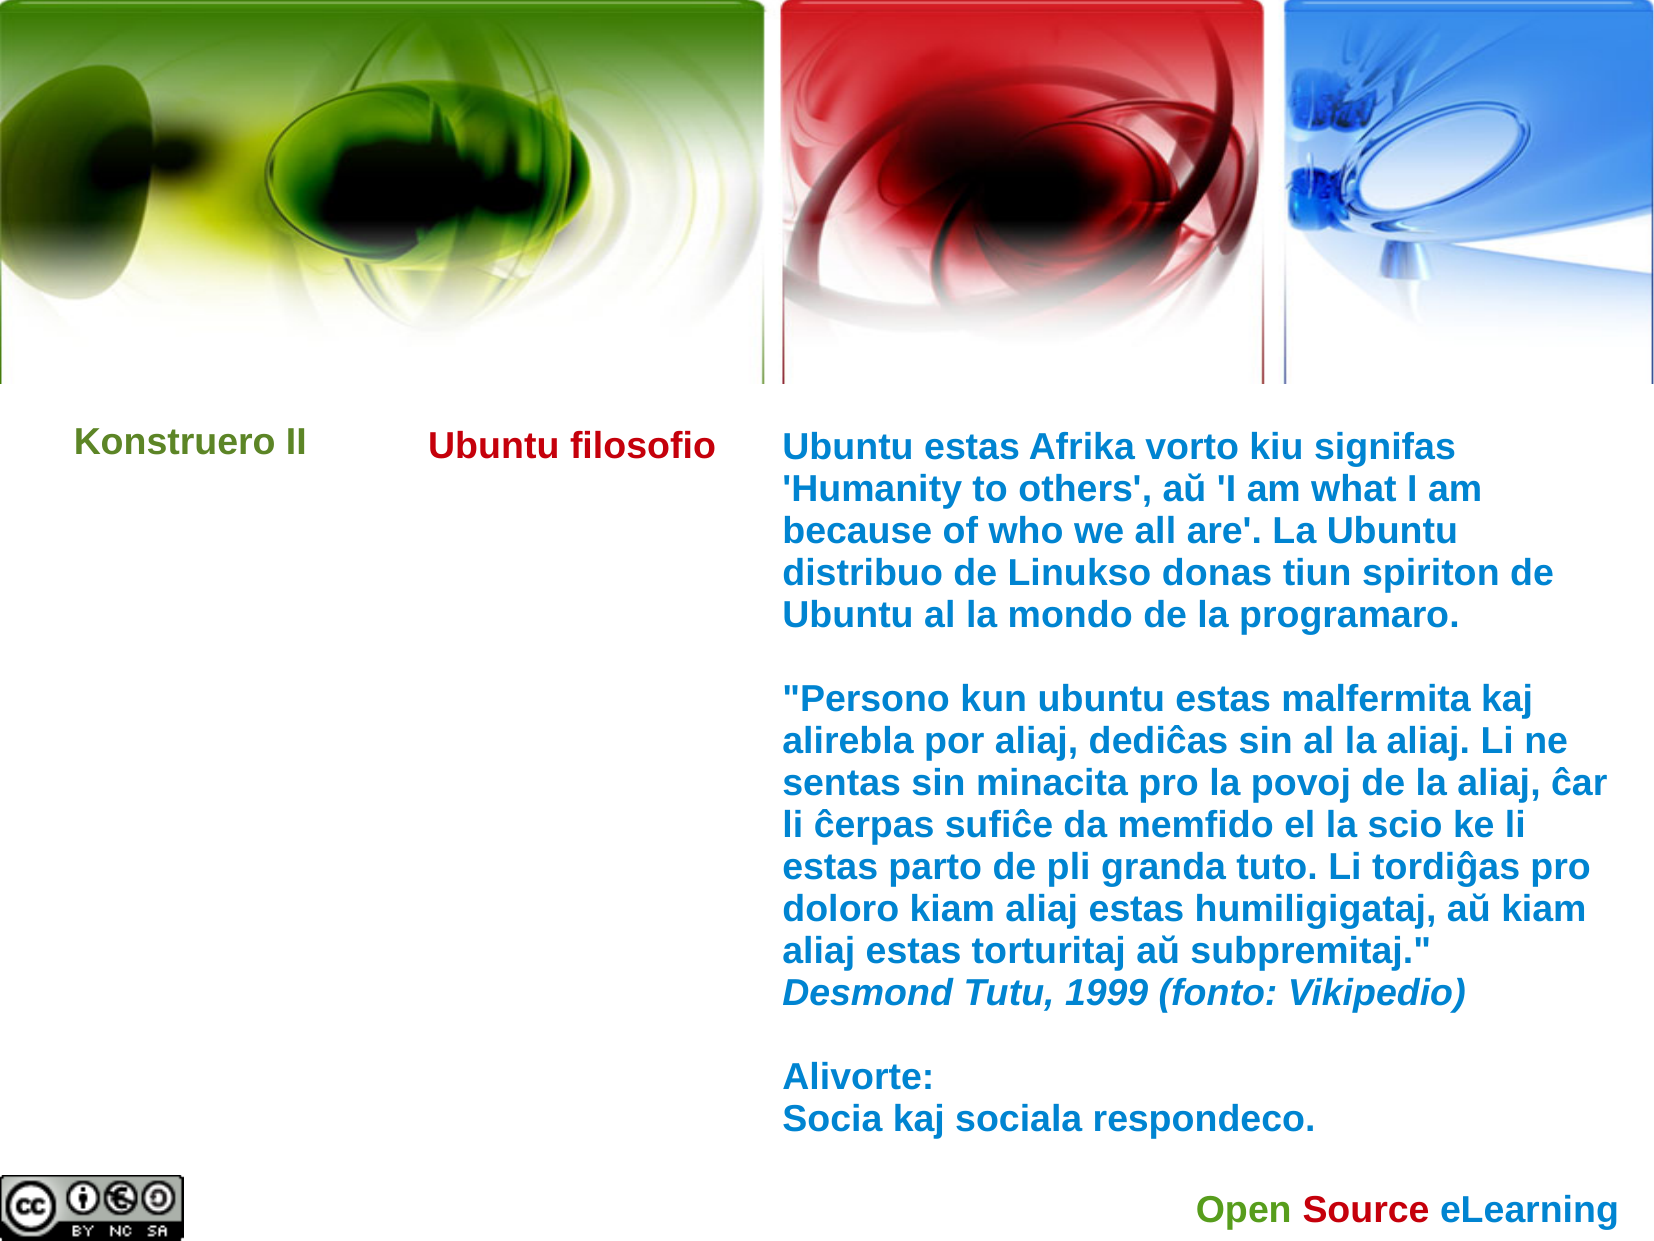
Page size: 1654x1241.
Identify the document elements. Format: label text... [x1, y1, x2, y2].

text_box Ubuntu estas Afrika vorto kiu signifas 'Humanity to others', aŭ 'I am what I am because of who we all are'. La Ubuntu distribuo de Linukso donas tiun spiriton de Ubuntu al la mondo de la programaro. "Persono kun ubuntu estas malfermita kaj alirebla por aliaj, dediĉas sin al la aliaj. Li ne sentas sin minacita pro la povoj de la aliaj, ĉar li ĉerpas sufiĉe da memfido el la scio ke li estas parto de pli granda tuto. Li tordiĝas pro doloro kiam aliaj estas humiligigataj, aŭ kiam aliaj estas torturitaj aŭ subpremitaj." Desmond Tutu, 1999 (fonto: Vikipedio) Alivorte: Socia kaj sociala respondeco. [767, 418, 1642, 1147]
text_box Ubuntu filosofio [413, 416, 739, 474]
text_box Open Source eLearning [1181, 1181, 1654, 1238]
text_box Konstruero II [59, 413, 591, 471]
picture [0, 1175, 184, 1241]
picture [0, 0, 1654, 384]
